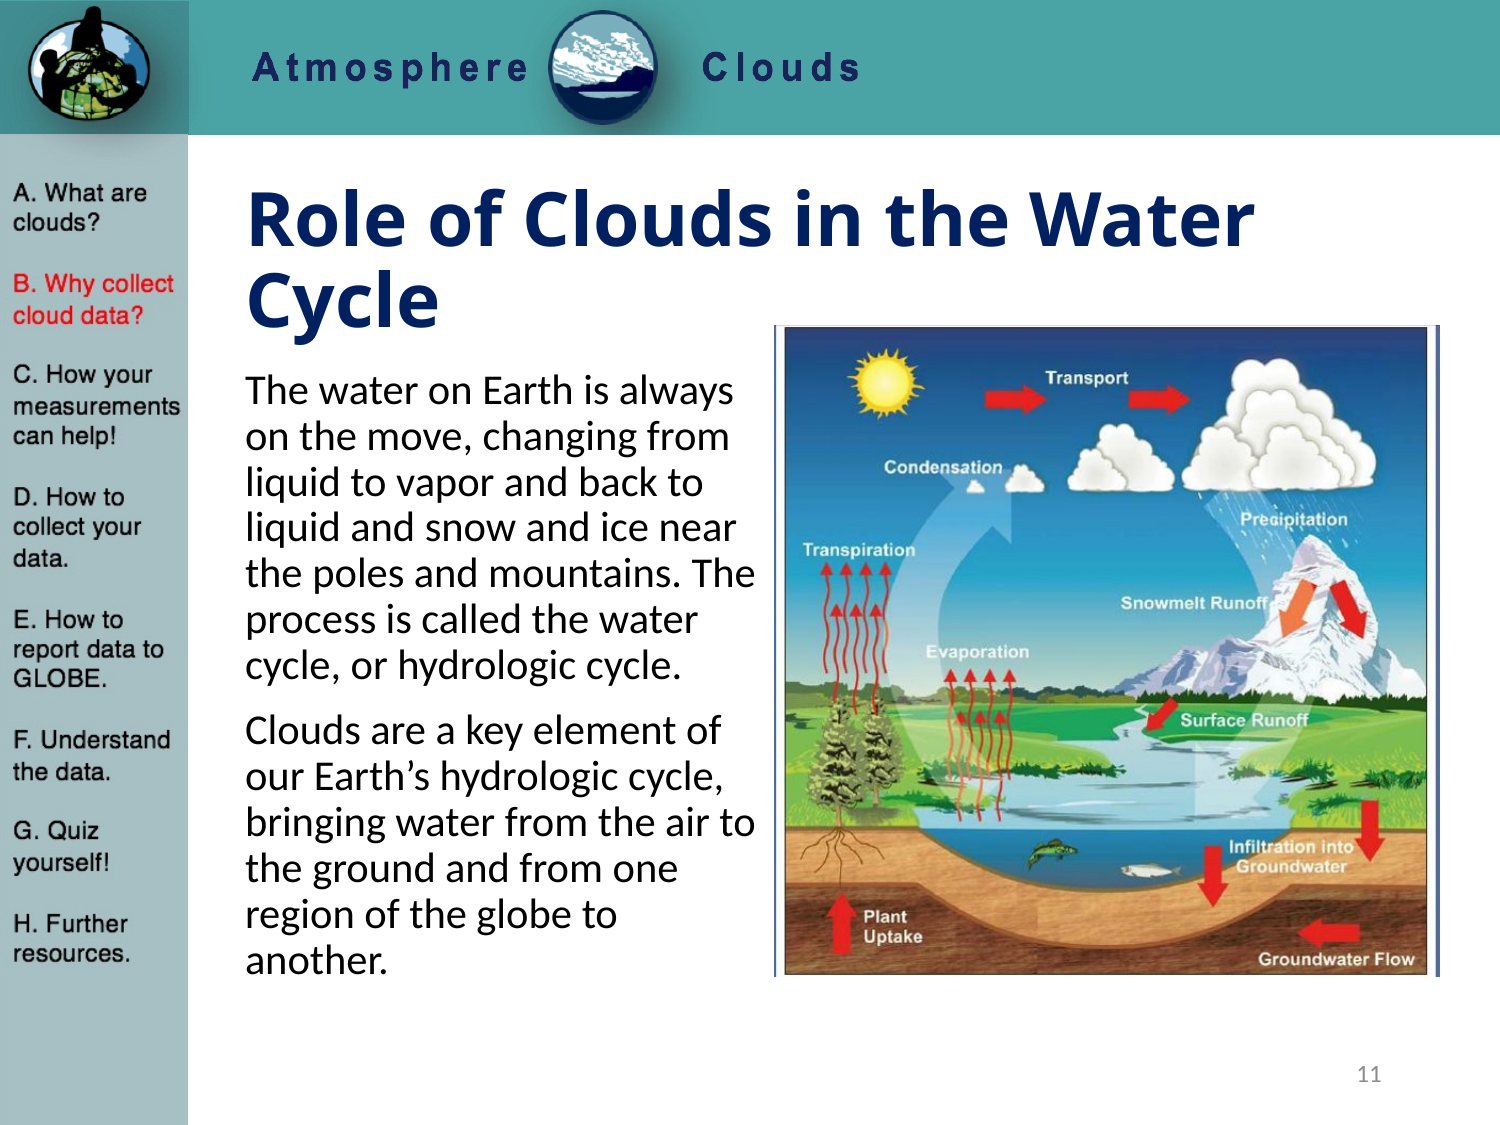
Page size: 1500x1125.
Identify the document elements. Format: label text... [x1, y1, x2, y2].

slide_number <number> [1059, 1042, 1397, 1103]
picture [0, 0, 1500, 1125]
picture [774, 325, 1440, 977]
list The water on Earth is always on the move, changing from liquid to vapor and back to liquid and snow and ice near the poles and mountains. The process is called the water cycle, or hydrologic cycle. Clouds are a key element of our Earth’s hydrologic cycle, bringing water from the air to the ground and from one region of the globe to another. [230, 360, 775, 1014]
title Role of Clouds in the Water Cycle [230, 153, 1397, 360]
